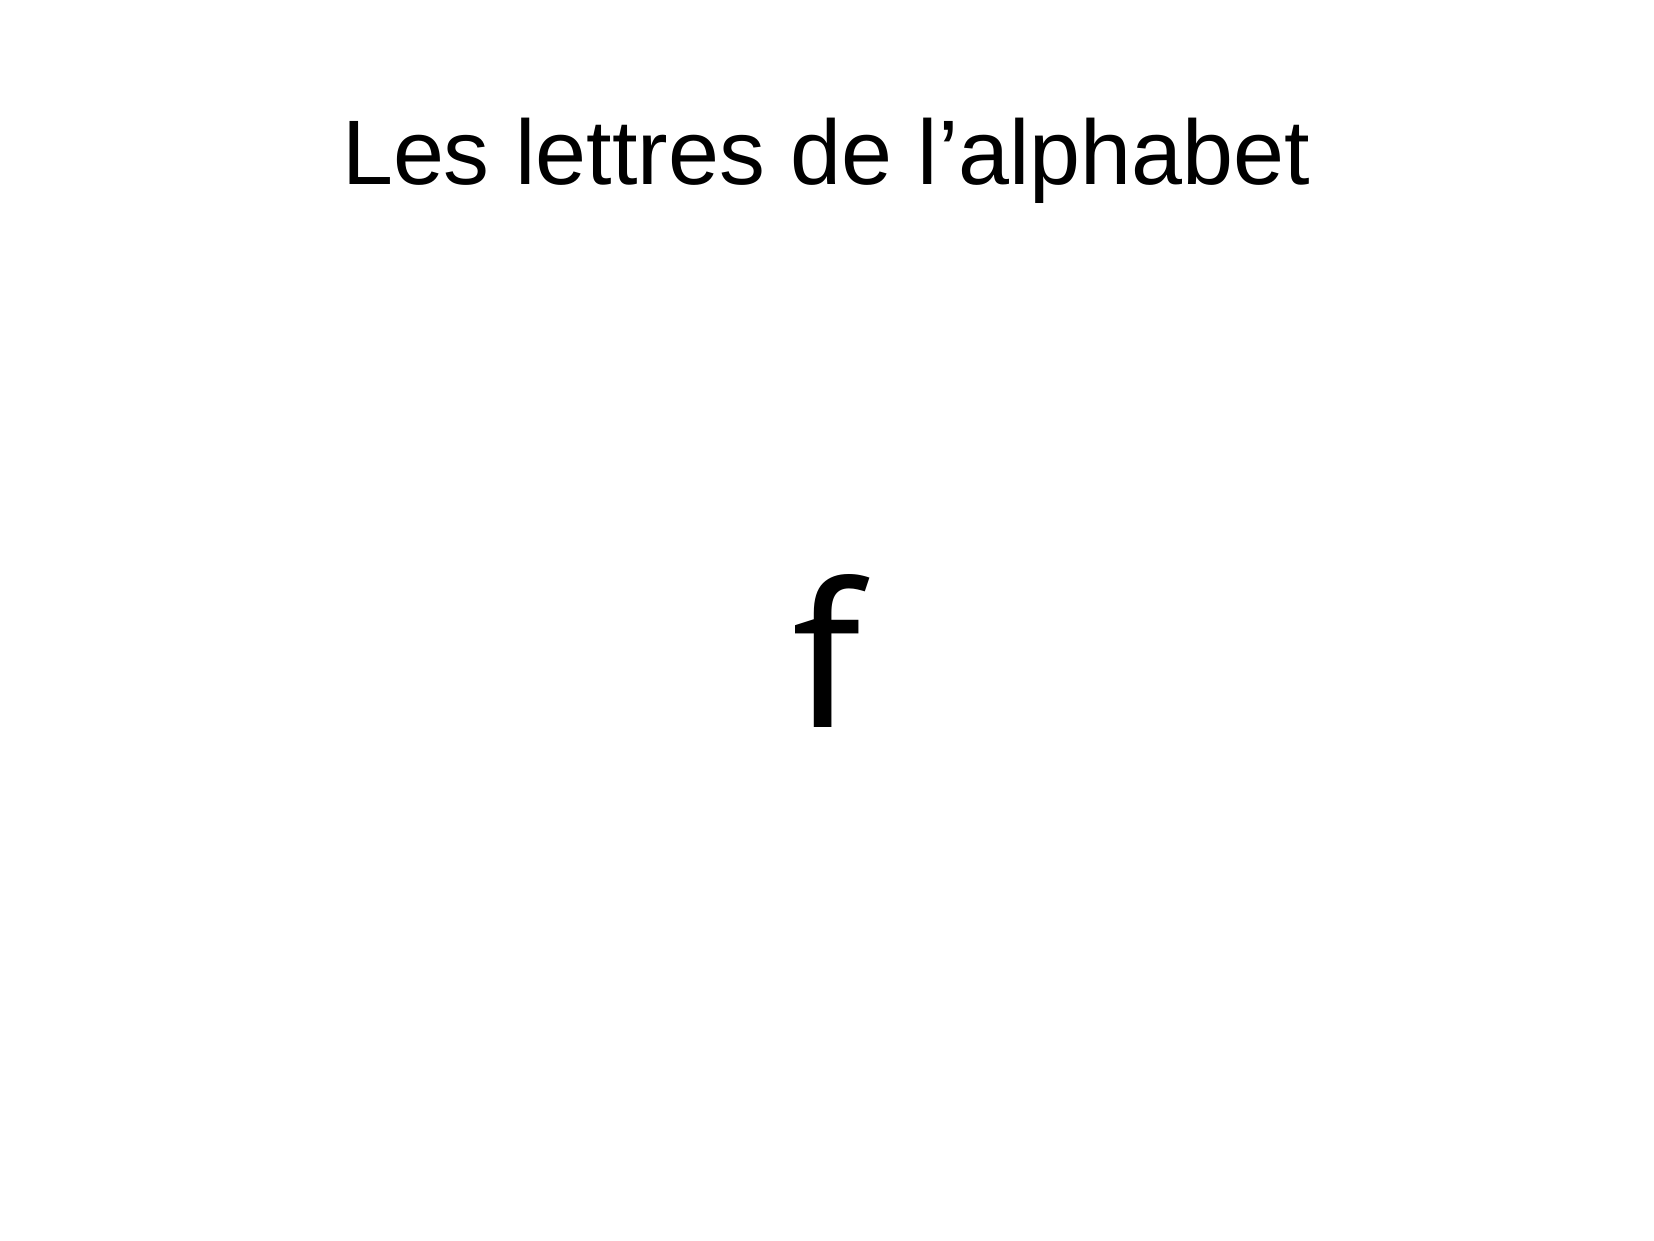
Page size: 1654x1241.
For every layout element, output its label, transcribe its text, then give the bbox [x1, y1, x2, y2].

subtitle f [82, 290, 1571, 1010]
title Les lettres de l’alphabet [82, 49, 1571, 257]
